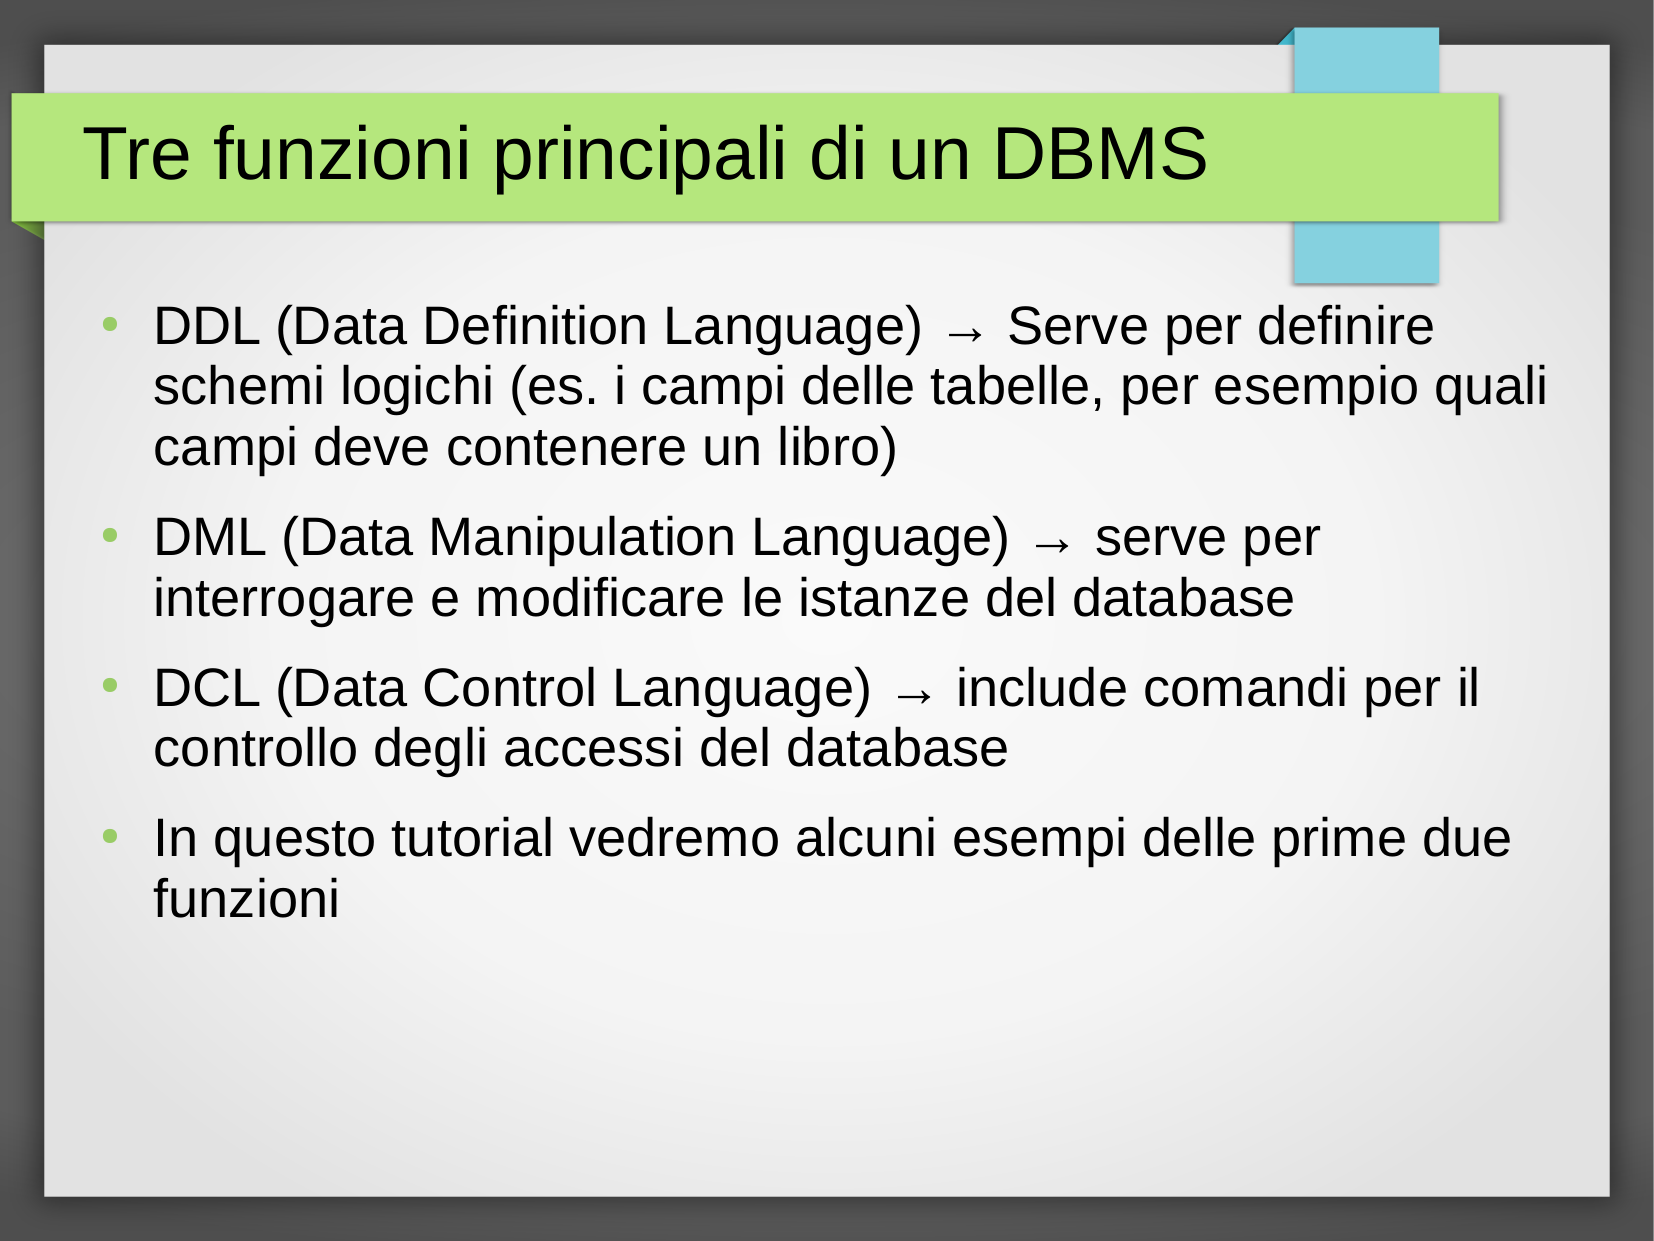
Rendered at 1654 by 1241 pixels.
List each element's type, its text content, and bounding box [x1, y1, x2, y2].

list DDL (Data Definition Language) → Serve per definire schemi logichi (es. i campi delle tabelle, per esempio quali campi deve contenere un libro) DML (Data Manipulation Language) → serve per interrogare e modificare le istanze del database DCL (Data Control Language) → include comandi per il controllo degli accessi del database In questo tutorial vedremo alcuni esempi delle prime due funzioni [82, 295, 1571, 1015]
title Tre funzioni principali di un DBMS [82, 94, 1264, 213]
picture [0, 0, 1654, 1241]
